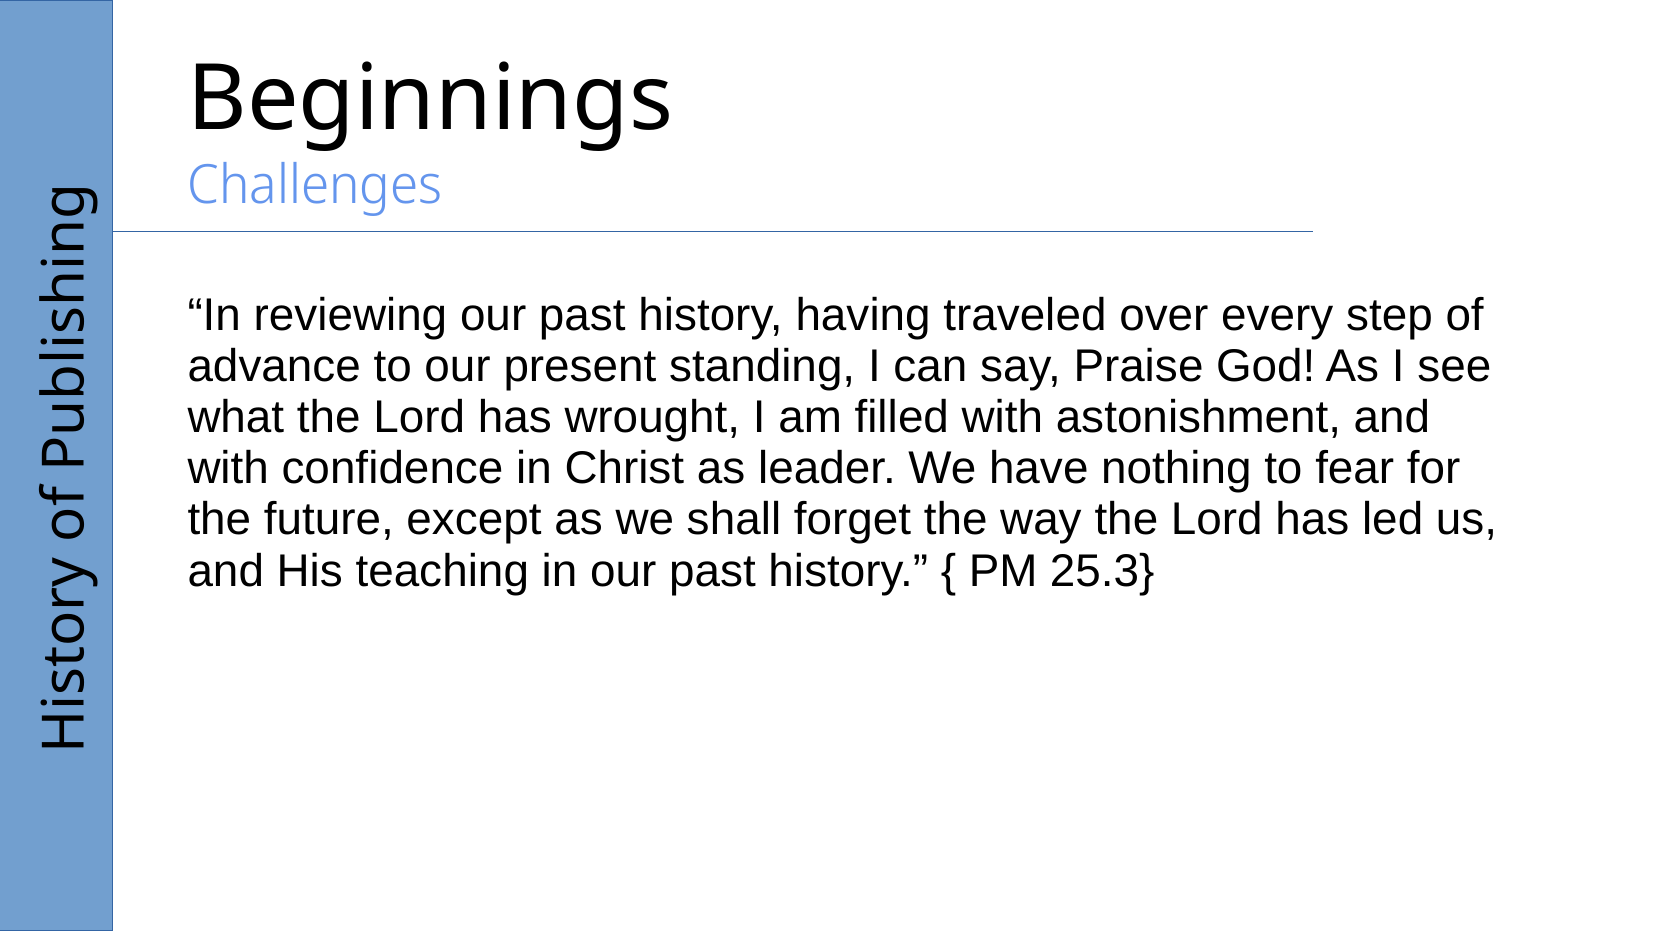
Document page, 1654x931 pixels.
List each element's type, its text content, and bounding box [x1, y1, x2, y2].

text_box History of Publishing [13, 37, 105, 901]
text_box [0, 0, 113, 931]
title Beginnings [187, 33, 1571, 125]
subtitle “In reviewing our past history, having traveled over every step of advance to our present standing, I can say, Praise God! As I see what the Lord has wrought, I am filled with astonishment, and with confidence in Christ as leader. We have nothing to fear for the future, except as we shall forget the way the Lord has led us, and His teaching in our past history.” { PM 25.3} [187, 288, 1501, 826]
title Challenges [187, 125, 1571, 239]
